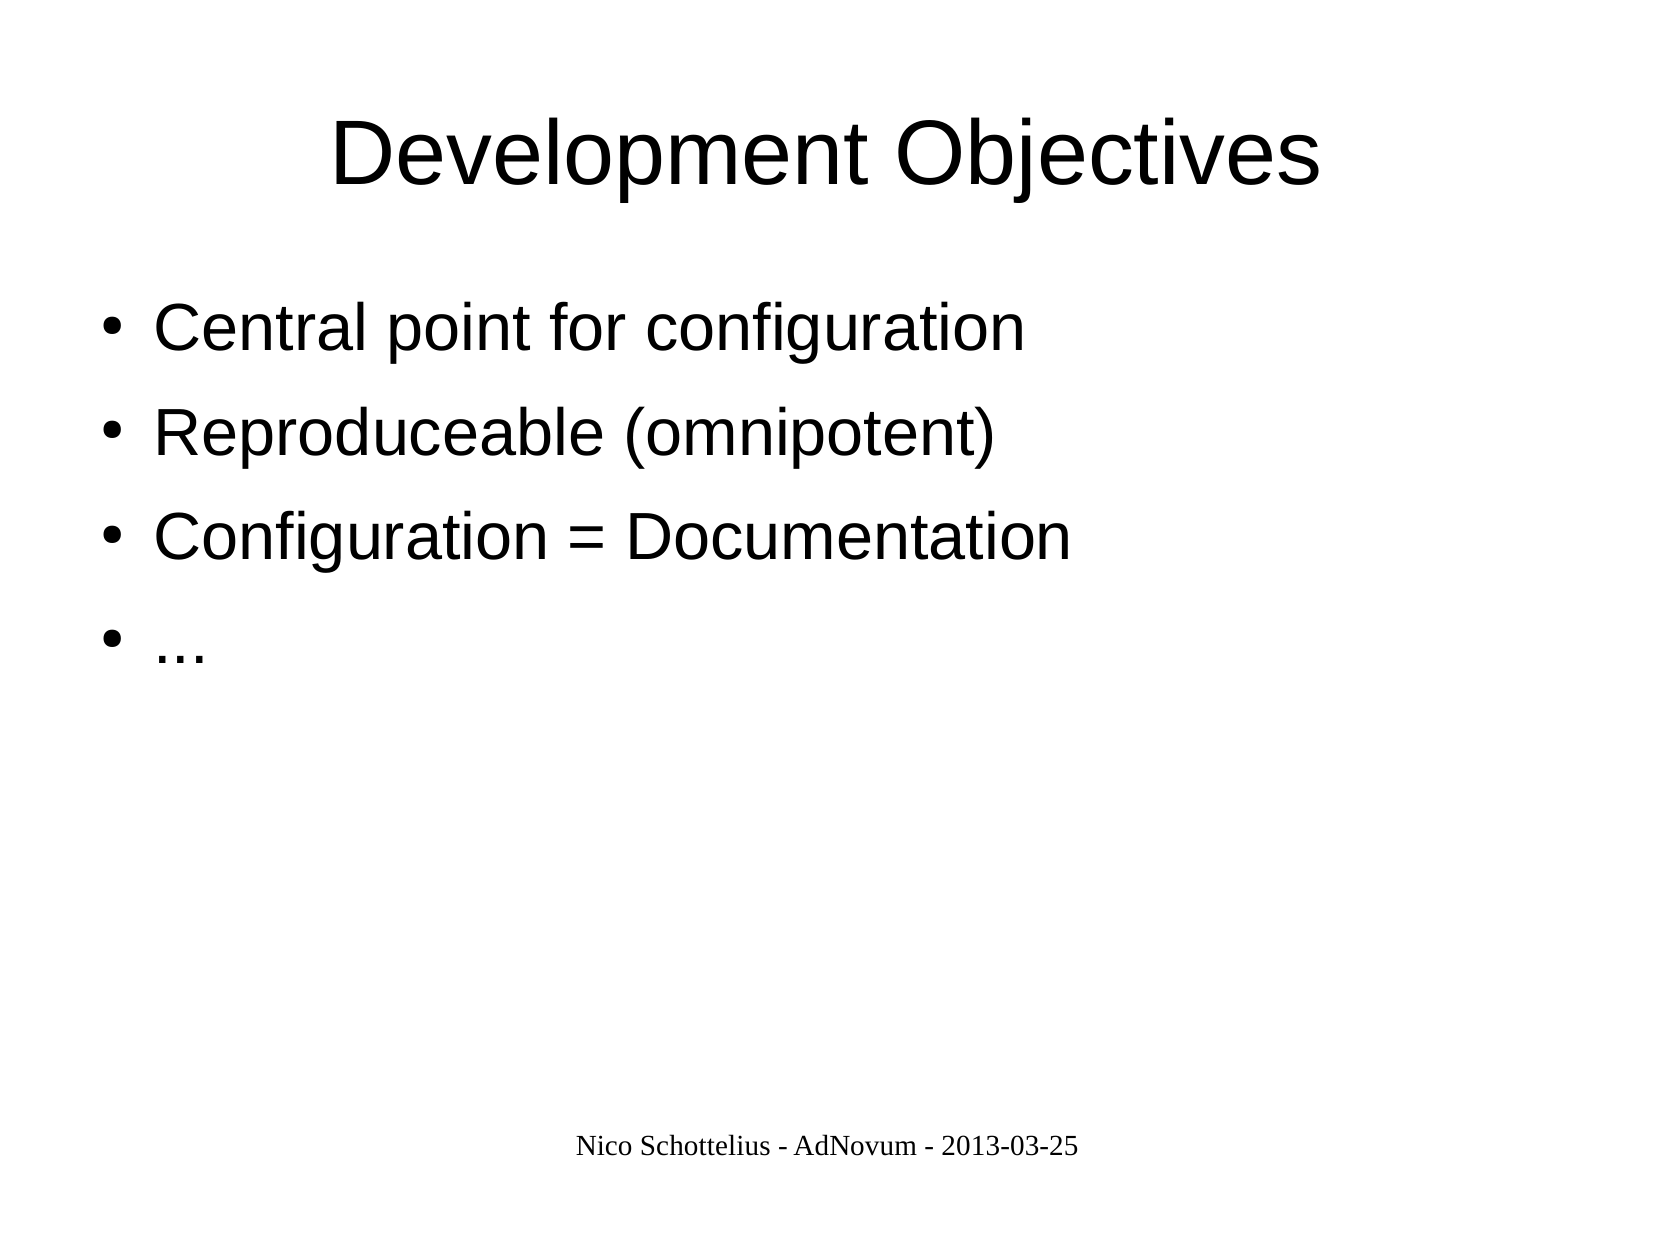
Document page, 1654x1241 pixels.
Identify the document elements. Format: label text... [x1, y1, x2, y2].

list Central point for configuration Reproduceable (omnipotent) Configuration = Documentation ... [82, 290, 1538, 1010]
title Development Objectives [82, 49, 1571, 257]
